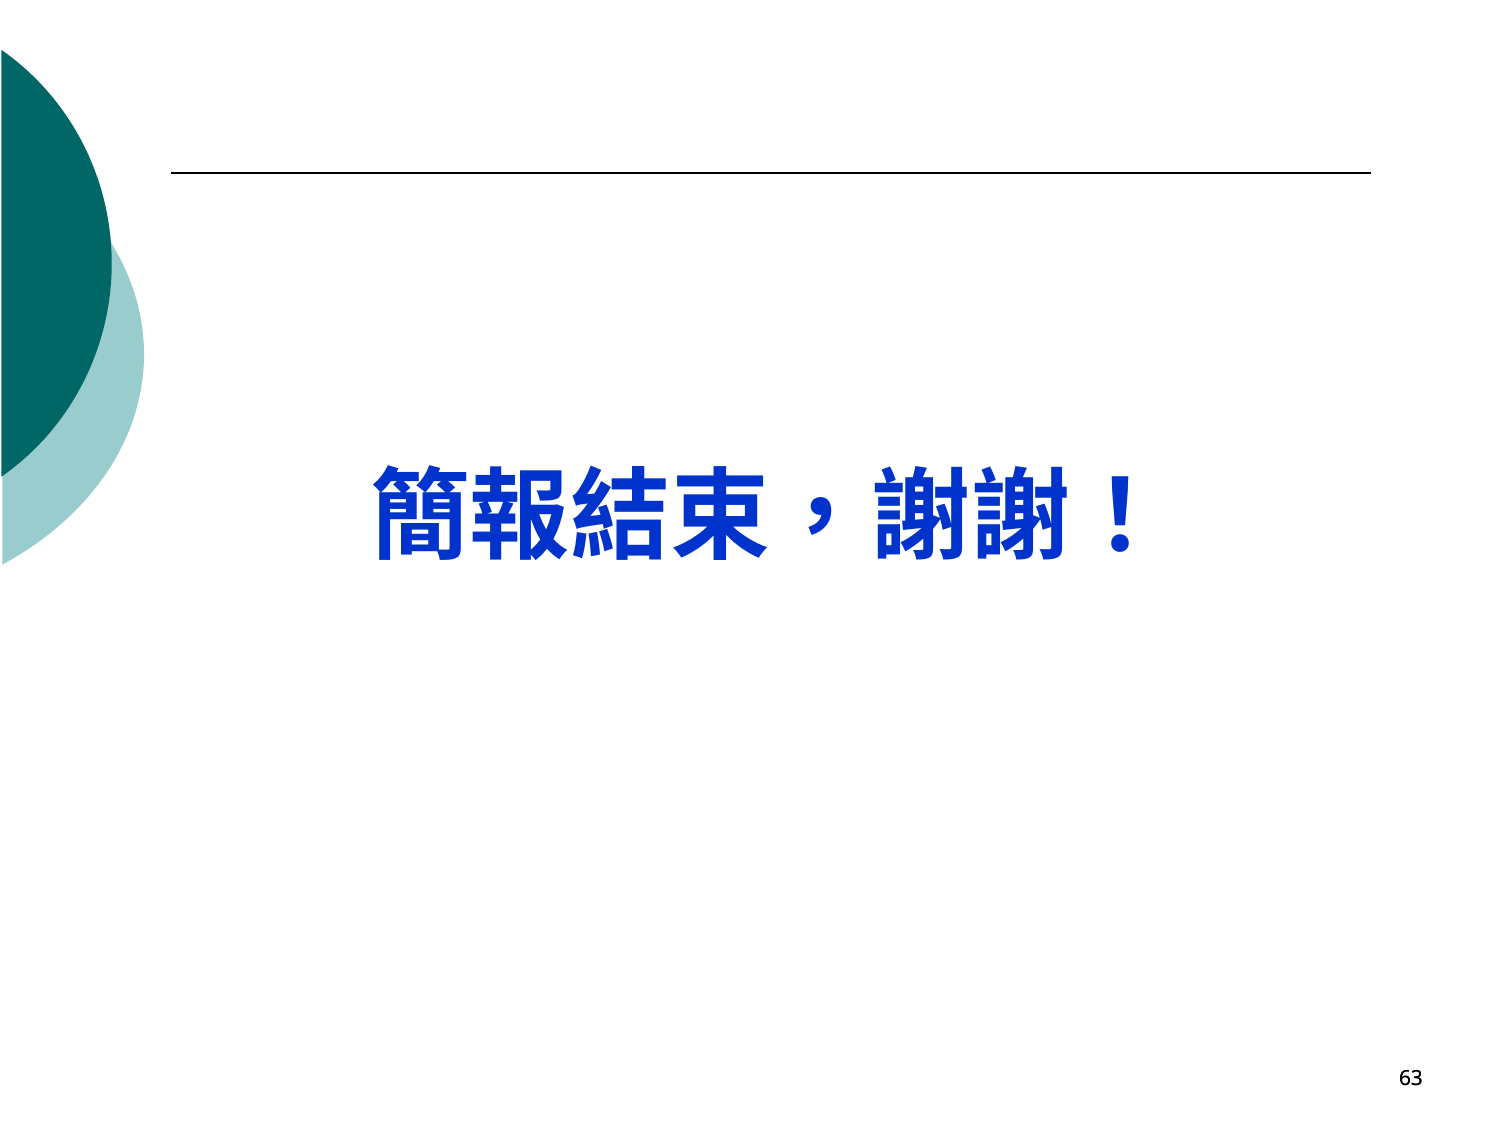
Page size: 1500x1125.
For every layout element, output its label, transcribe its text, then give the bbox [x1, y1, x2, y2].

text_box 簡報結束，謝謝！ [355, 444, 1186, 580]
